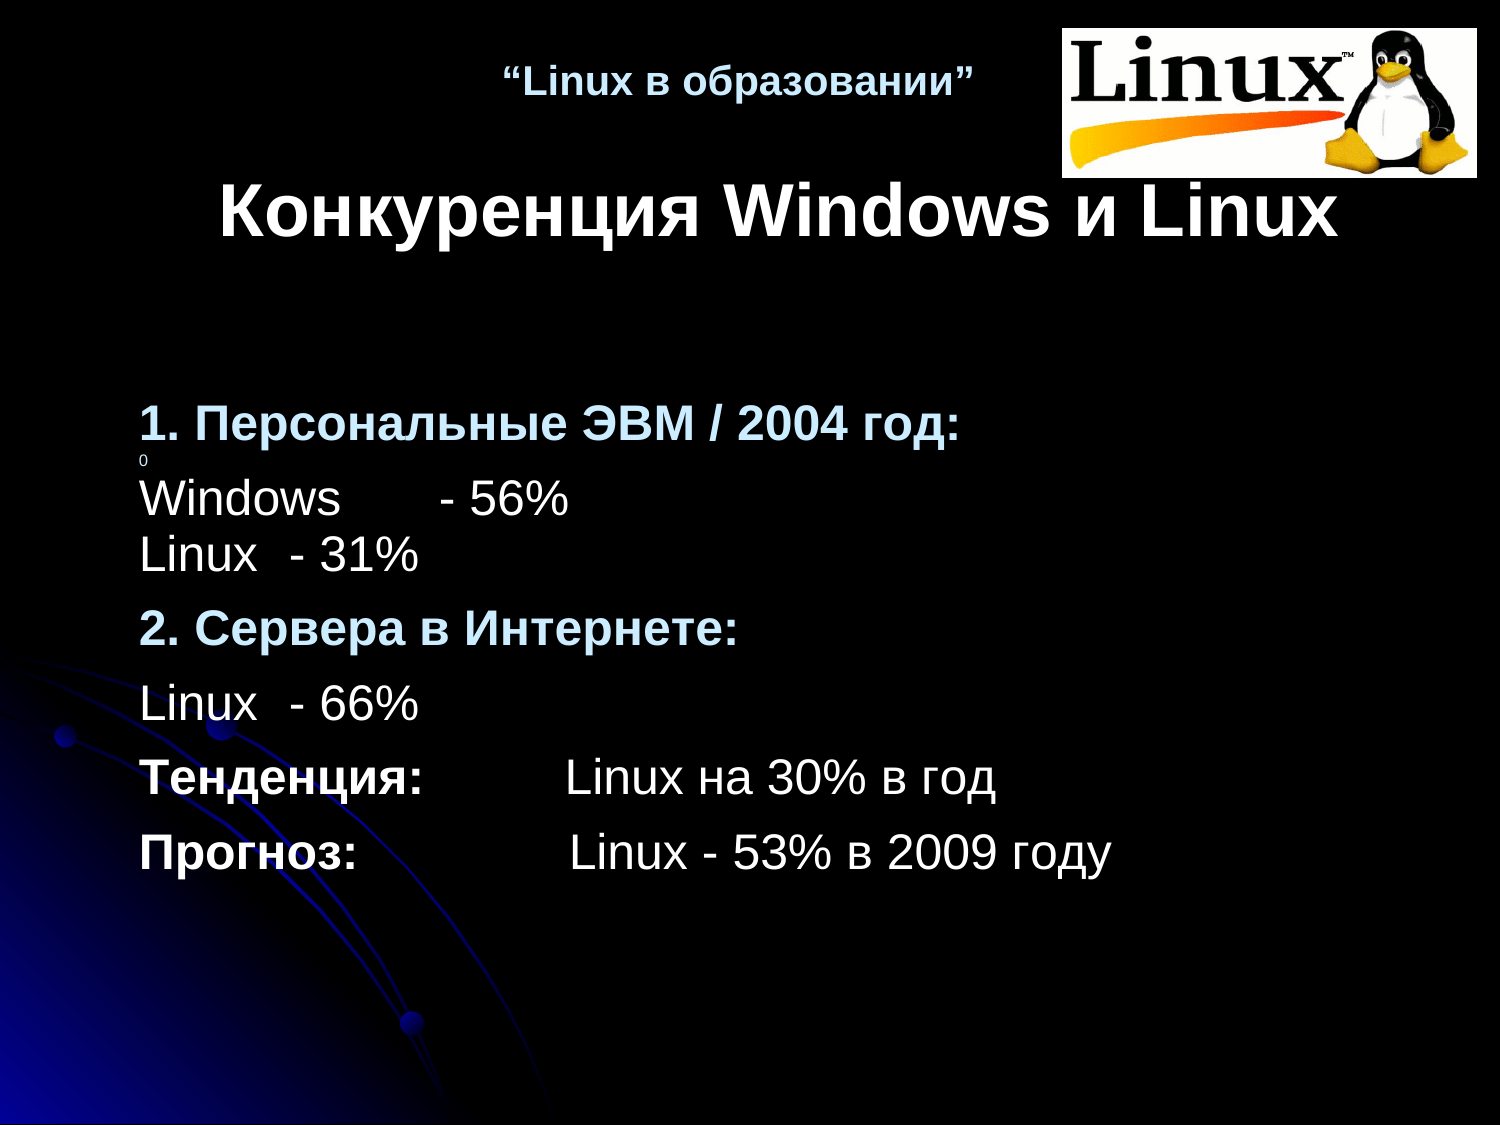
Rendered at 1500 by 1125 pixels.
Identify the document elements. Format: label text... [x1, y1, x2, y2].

picture [1062, 28, 1477, 178]
text_box 1. Персональные ЭВМ / 2004 год: 0 Windows - 56% Linux - 31% 2. Сервера в Интернете: Linux - 66% Тенденция: Linux на 30% в год Прогноз: Linux - 53% в 2009 году [123, 387, 1365, 888]
text_box “Linux в образовании” [442, 49, 1034, 114]
text_box Конкуренция Windows и Linux [203, 160, 1355, 261]
